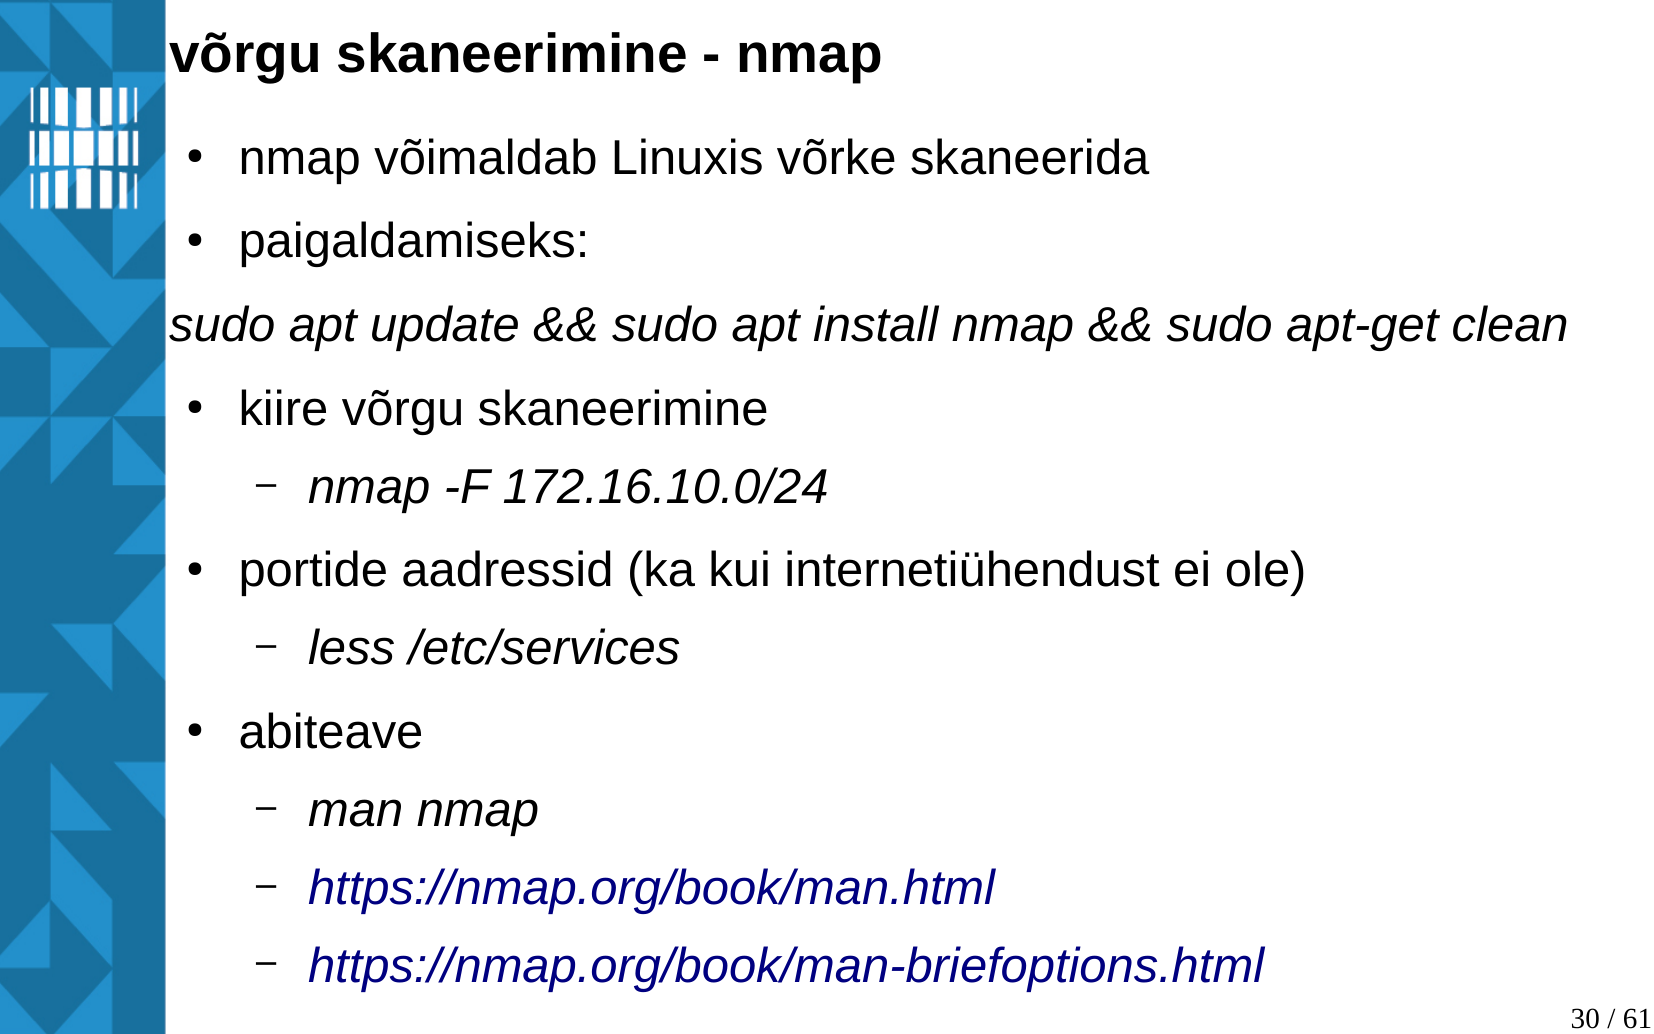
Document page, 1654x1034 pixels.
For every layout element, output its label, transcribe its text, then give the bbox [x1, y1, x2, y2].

list nmap võimaldab Linuxis võrke skaneerida paigaldamiseks: sudo apt update && sudo apt install nmap && sudo apt-get clean kiire võrgu skaneerimine nmap -F 172.16.10.0/24 portide aadressid (ka kui internetiühendust ei ole) less /etc/services abiteave man nmap https://nmap.org/book/man.html https://nmap.org/book/man-briefoptions.html [169, 129, 1630, 997]
title võrgu skaneerimine - nmap [169, 11, 1571, 95]
